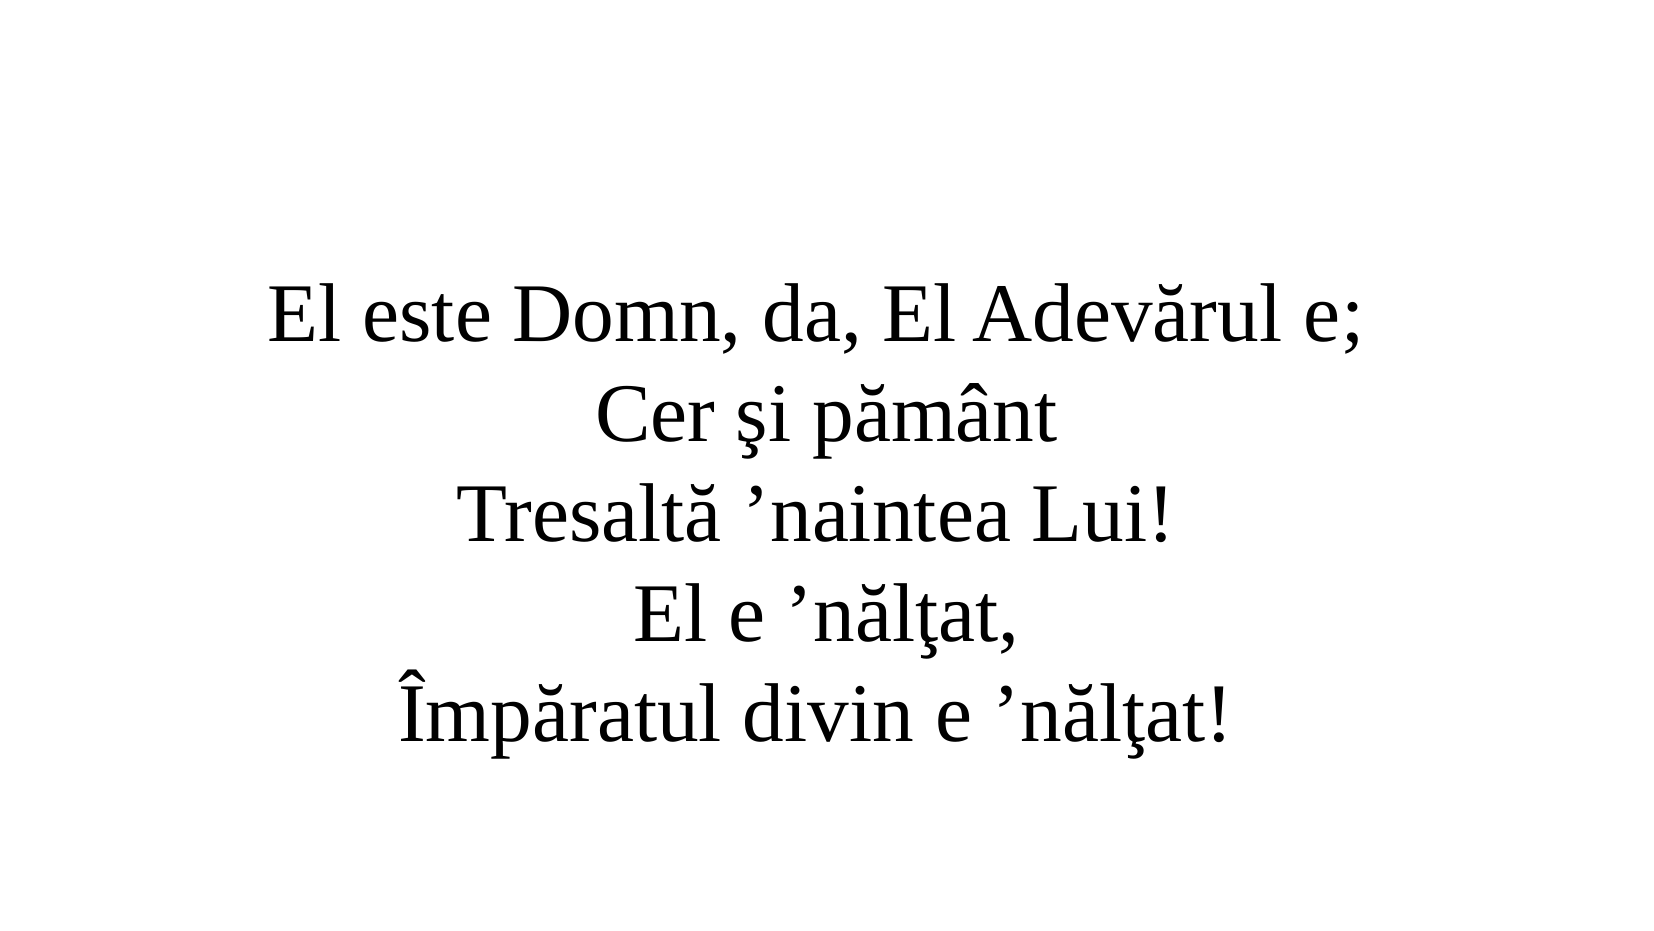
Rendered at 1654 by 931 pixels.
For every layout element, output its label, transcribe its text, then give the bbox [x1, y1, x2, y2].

subtitle El este Domn, da, El Adevărul e; Cer şi pământ Tresaltă ’naintea Lui! El e ’nălţat, Împăratul divin e ’nălţat! [0, 250, 1654, 661]
